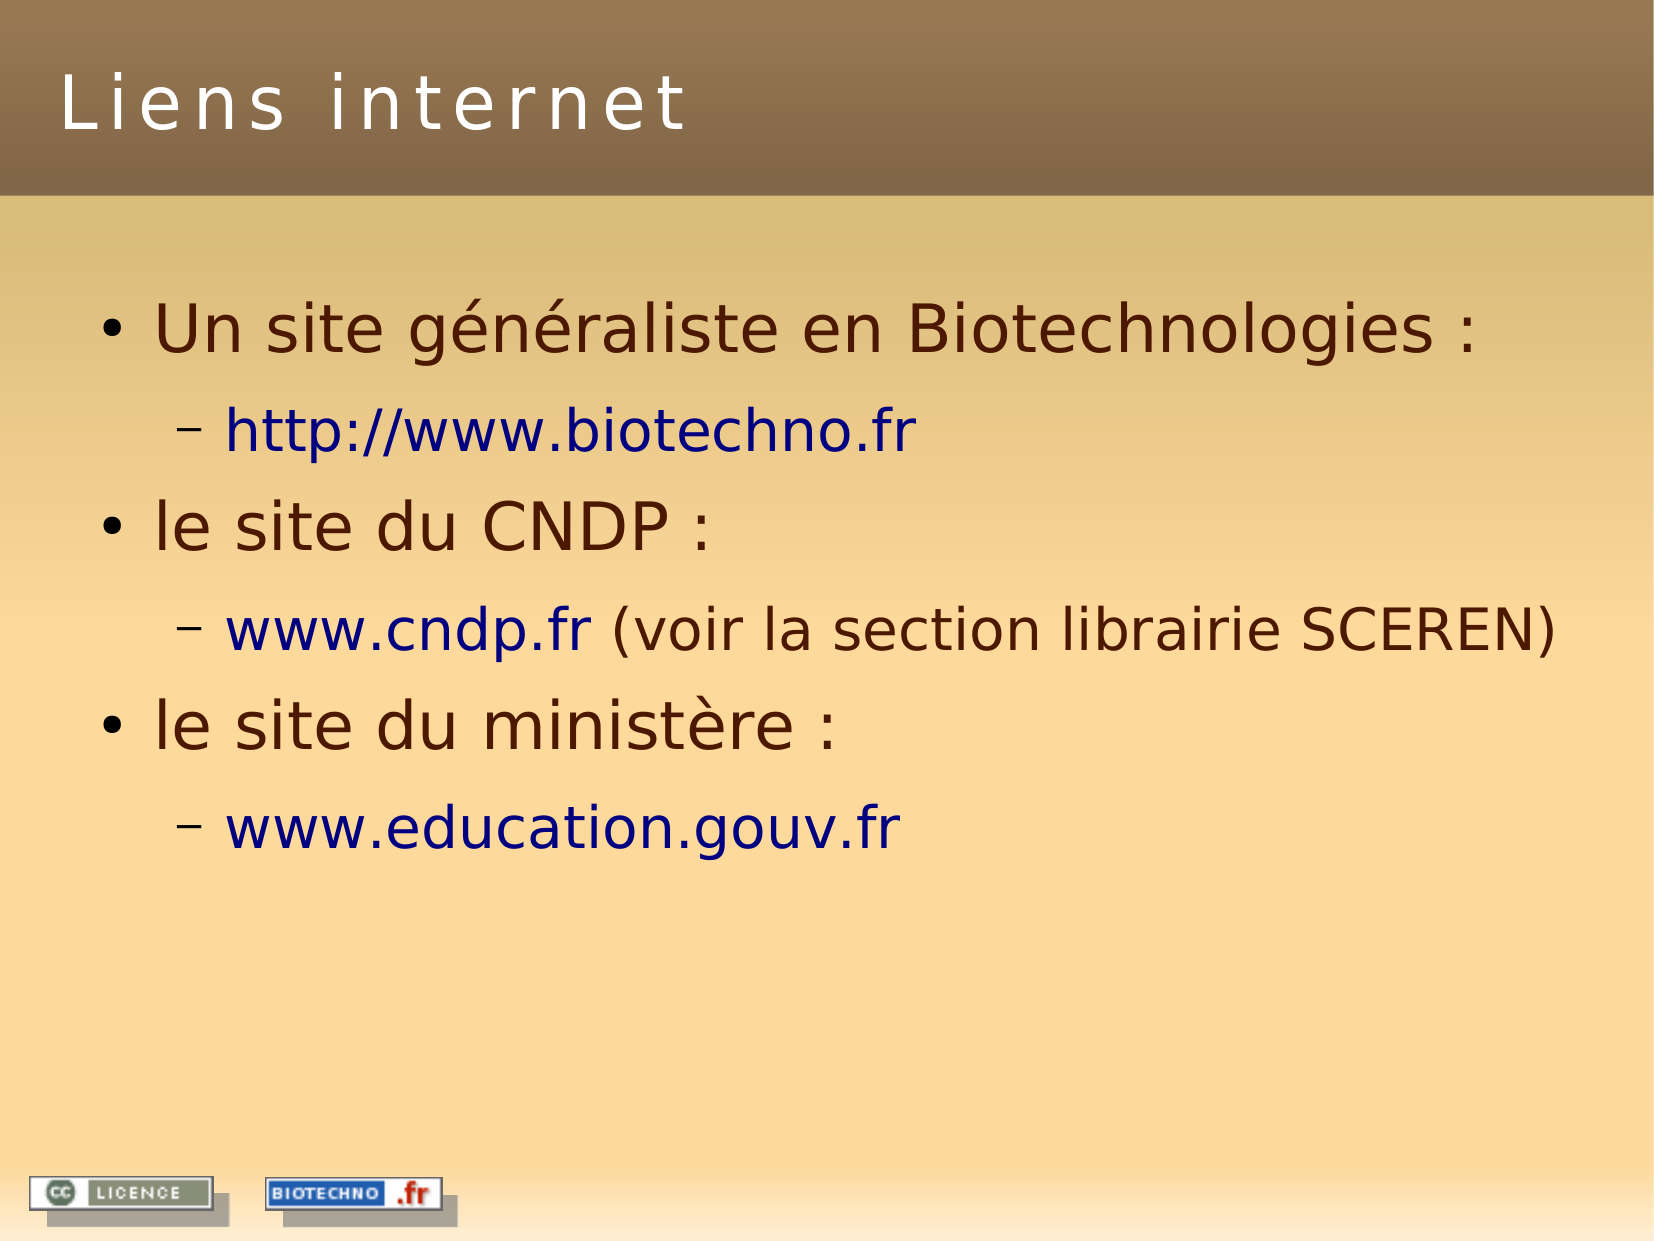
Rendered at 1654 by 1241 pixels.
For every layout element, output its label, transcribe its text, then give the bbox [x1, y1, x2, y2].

list Un site généraliste en Biotechnologies : http://www.biotechno.fr le site du CNDP : www.cndp.fr (voir la section librairie SCEREN) le site du ministère : www.education.gouv.fr [82, 290, 1571, 1109]
picture [0, 0, 1654, 1241]
title Liens internet [59, 29, 1595, 178]
